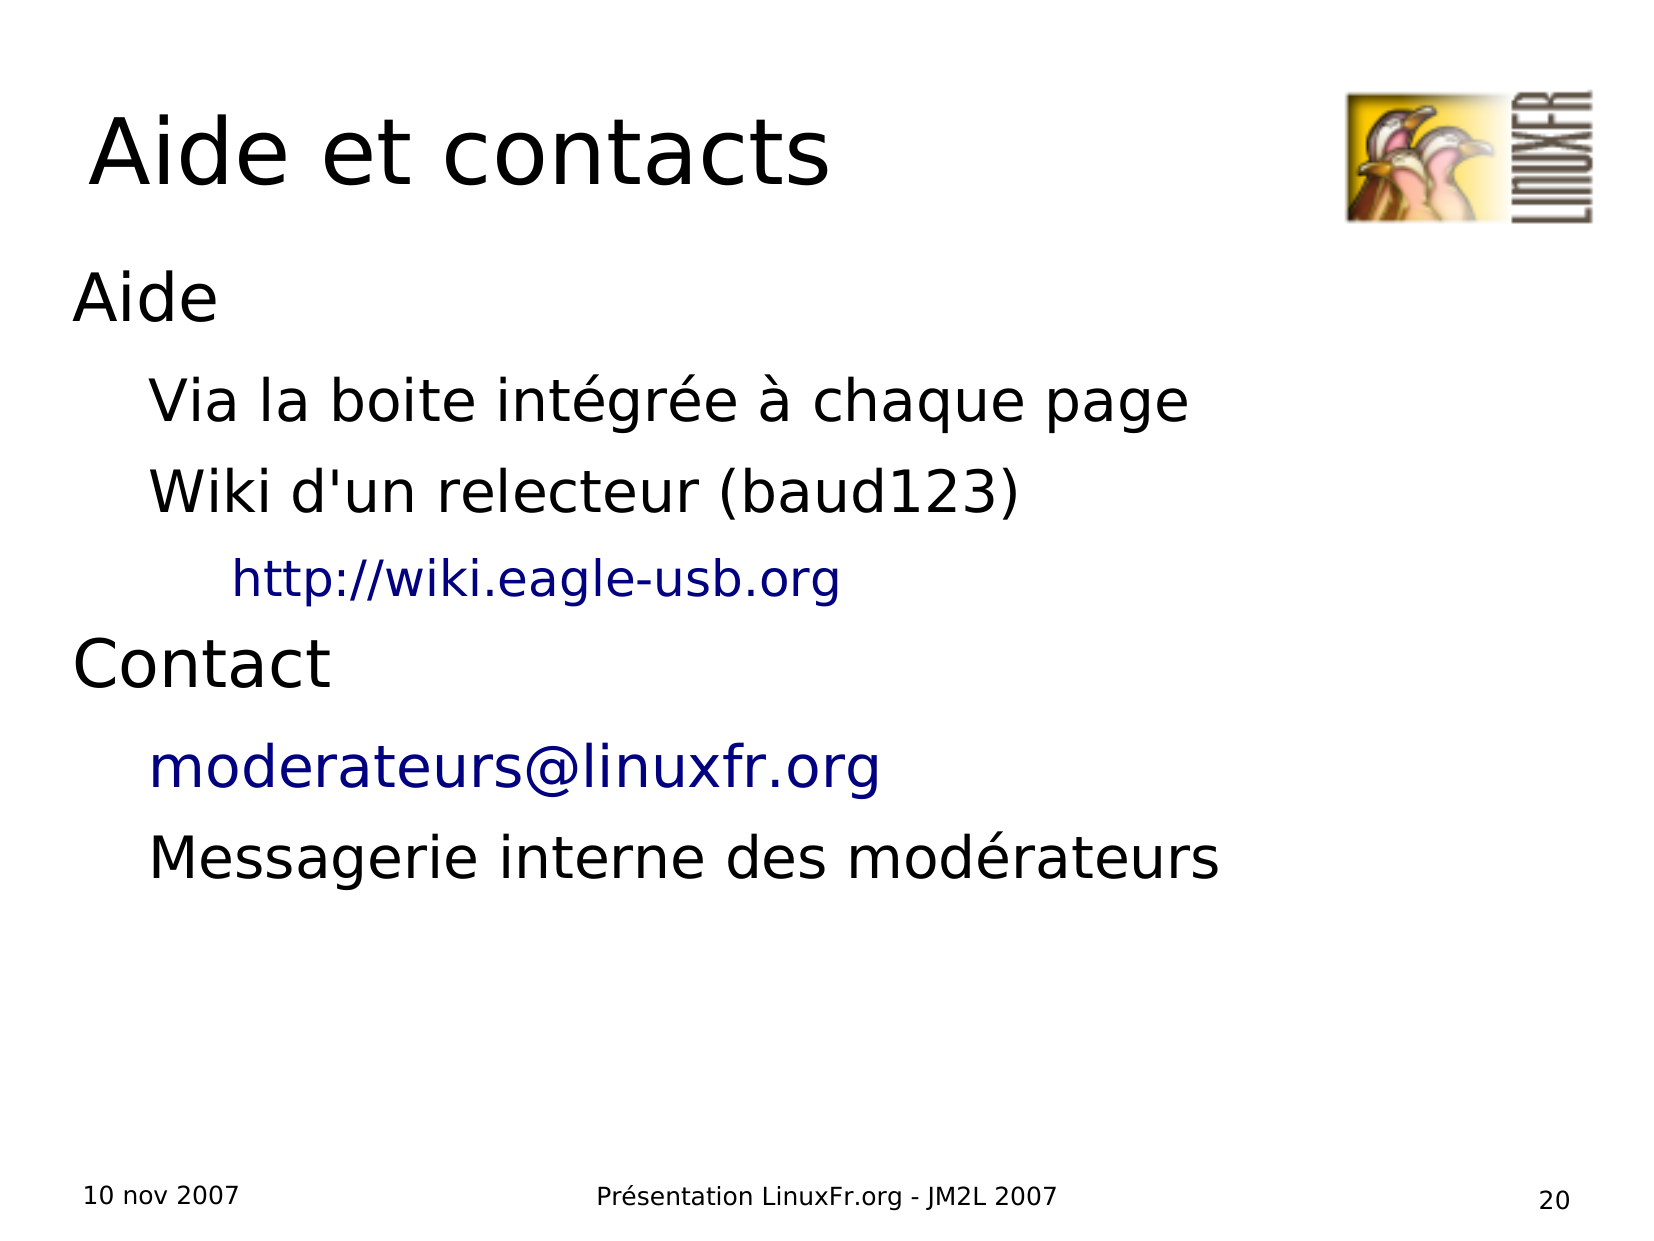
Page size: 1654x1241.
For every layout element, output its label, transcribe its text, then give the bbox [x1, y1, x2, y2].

picture [1342, 88, 1601, 229]
list Aide Via la boite intégrée à chaque page Wiki d'un relecteur (baud123) http://wiki.eagle-usb.org Contact moderateurs@linuxfr.org Messagerie interne des modérateurs [54, 259, 1628, 1103]
title Aide et contacts [88, 49, 1342, 257]
